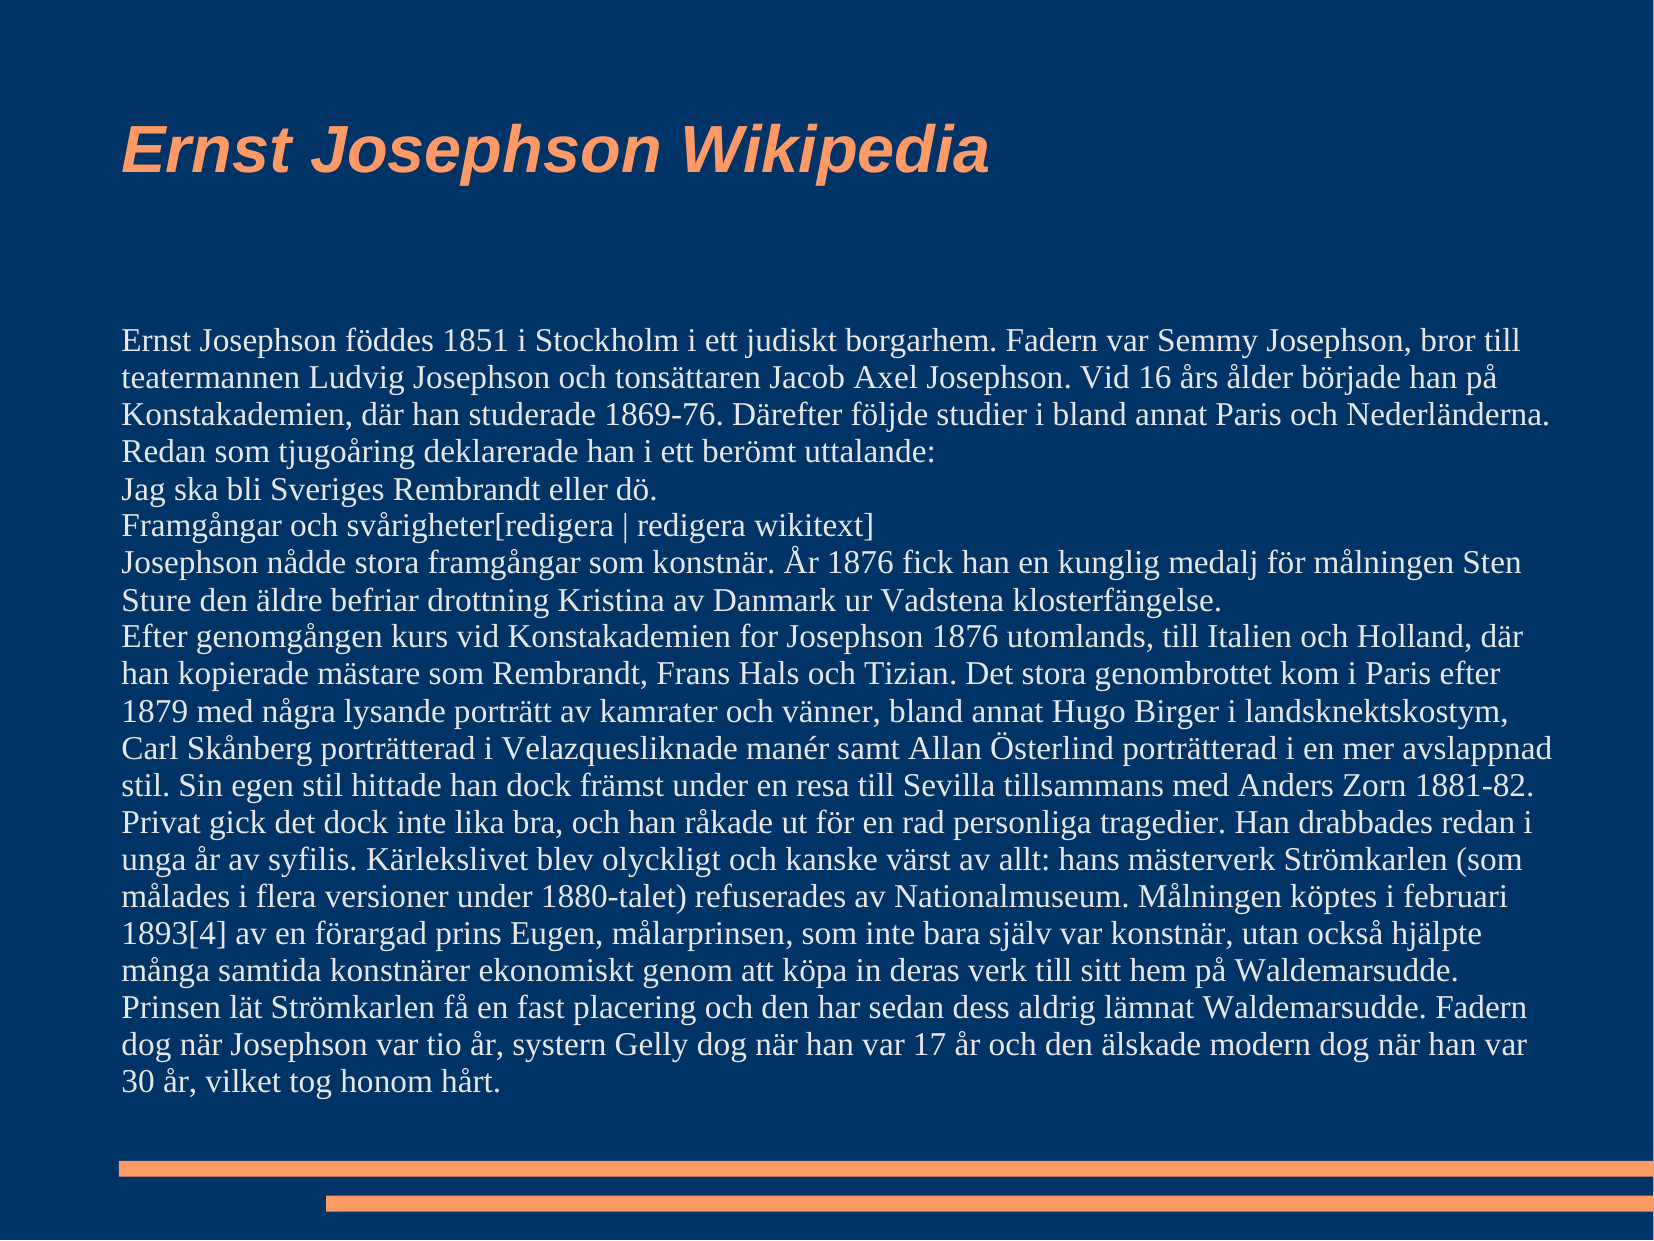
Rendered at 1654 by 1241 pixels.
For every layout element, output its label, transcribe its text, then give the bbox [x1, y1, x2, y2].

title Ernst Josephson Wikipedia [121, 46, 1534, 254]
list Ernst Josephson föddes 1851 i Stockholm i ett judiskt borgarhem. Fadern var Semmy Josephson, bror till teatermannen Ludvig Josephson och tonsättaren Jacob Axel Josephson. Vid 16 års ålder började han på Konstakademien, där han studerade 1869-76. Därefter följde studier i bland annat Paris och Nederländerna. Redan som tjugoåring deklarerade han i ett berömt uttalande: Jag ska bli Sveriges Rembrandt eller dö. Framgångar och svårigheter[redigera | redigera wikitext] Josephson nådde stora framgångar som konstnär. År 1876 fick han en kunglig medalj för målningen Sten Sture den äldre befriar drottning Kristina av Danmark ur Vadstena klosterfängelse. Efter genomgången kurs vid Konstakademien for Josephson 1876 utomlands, till Italien och Holland, där han kopierade mästare som Rembrandt, Frans Hals och Tizian. Det stora genombrottet kom i Paris efter 1879 med några lysande porträtt av kamrater och vänner, bland annat Hugo Birger i landsknektskostym, Carl Skånberg porträtterad i Velazquesliknade manér samt Allan Österlind porträtterad i en mer avslappnad stil. Sin egen stil hittade han dock främst under en resa till Sevilla tillsammans med Anders Zorn 1881-82. Privat gick det dock inte lika bra, och han råkade ut för en rad personliga tragedier. Han drabbades redan i unga år av syfilis. Kärlekslivet blev olyckligt och kanske värst av allt: hans mästerverk Strömkarlen (som målades i flera versioner under 1880-talet) refuserades av Nationalmuseum. Målningen köptes i februari 1893[4] av en förargad prins Eugen, målarprinsen, som inte bara själv var konstnär, utan också hjälpte många samtida konstnärer ekonomiskt genom att köpa in deras verk till sitt hem på Waldemarsudde. Prinsen lät Strömkarlen få en fast placering och den har sedan dess aldrig lämnat Waldemarsudde. Fadern dog när Josephson var tio år, systern Gelly dog när han var 17 år och den älskade modern dog när han var 30 år, vilket tog honom hårt. [121, 322, 1561, 1153]
